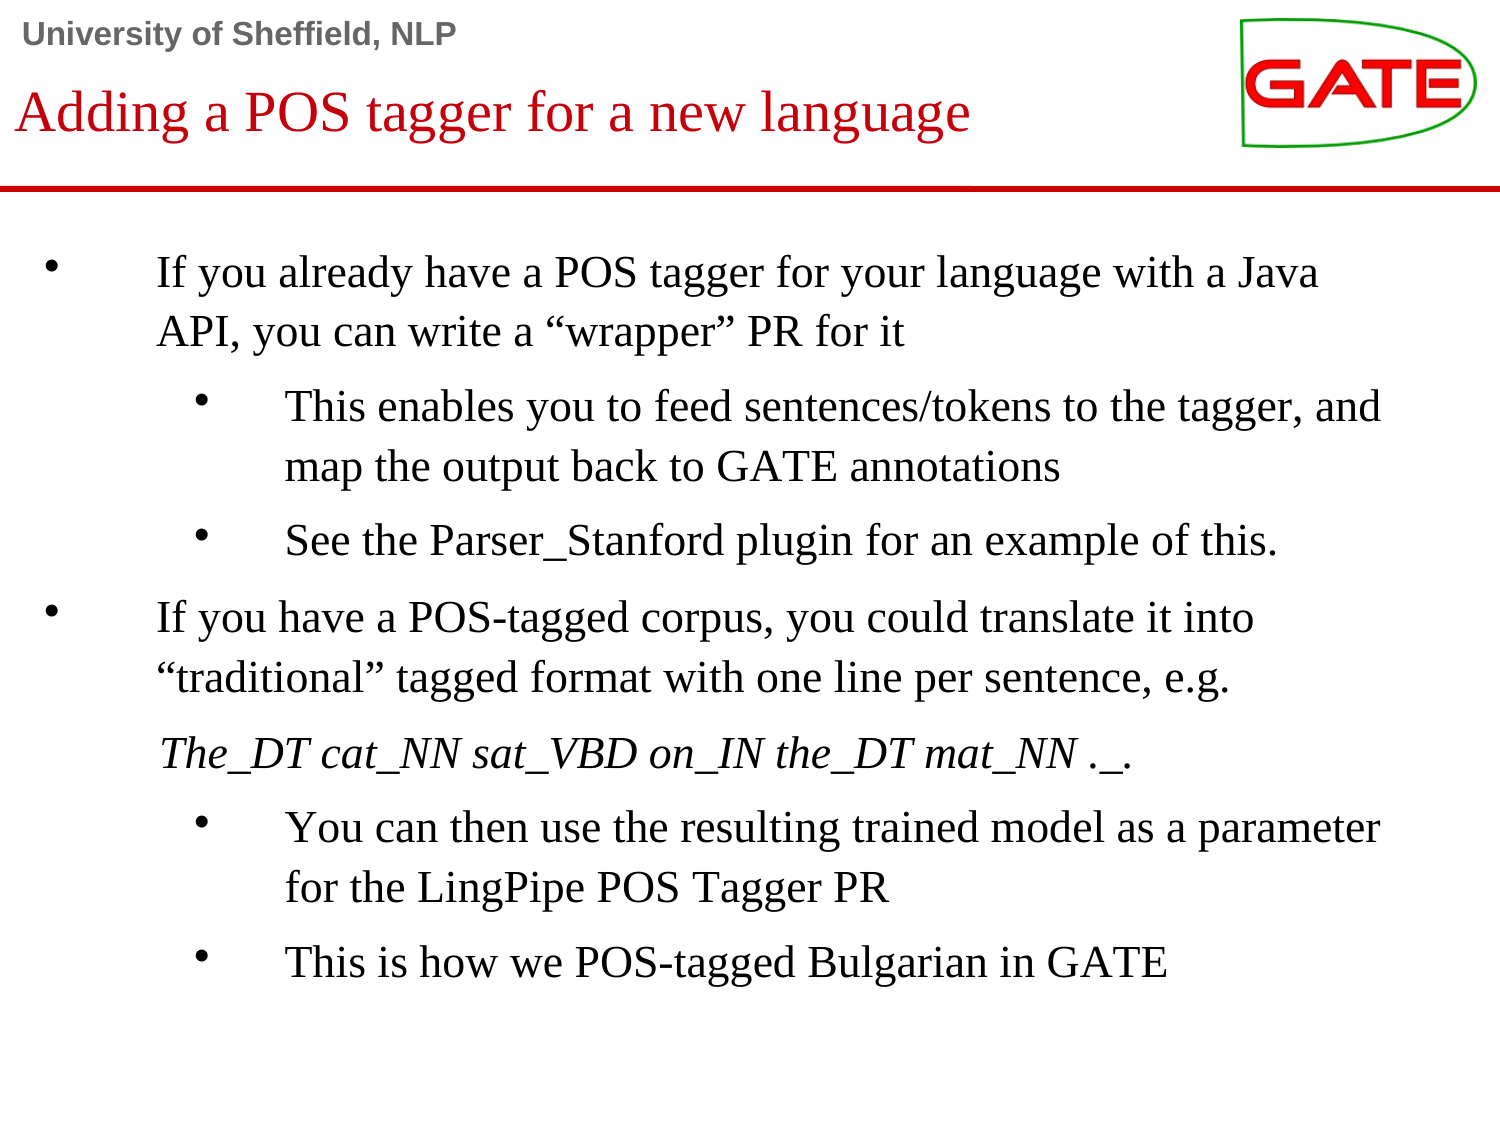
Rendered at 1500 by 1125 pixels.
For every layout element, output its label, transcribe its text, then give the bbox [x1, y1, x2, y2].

title Adding a POS tagger for a new language [0, 4, 1237, 211]
picture [1240, 18, 1477, 148]
list If you already have a POS tagger for your language with a Java API, you can write a “wrapper” PR for it This enables you to feed sentences/tokens to the tagger, and map the output back to GATE annotations See the Parser_Stanford plugin for an example of this. If you have a POS-tagged corpus, you could translate it into “traditional” tagged format with one line per sentence, e.g. The_DT cat_NN sat_VBD on_IN the_DT mat_NN ._. You can then use the resulting trained model as a parameter for the LingPipe POS Tagger PR This is how we POS-tagged Bulgarian in GATE [29, 228, 1418, 1125]
